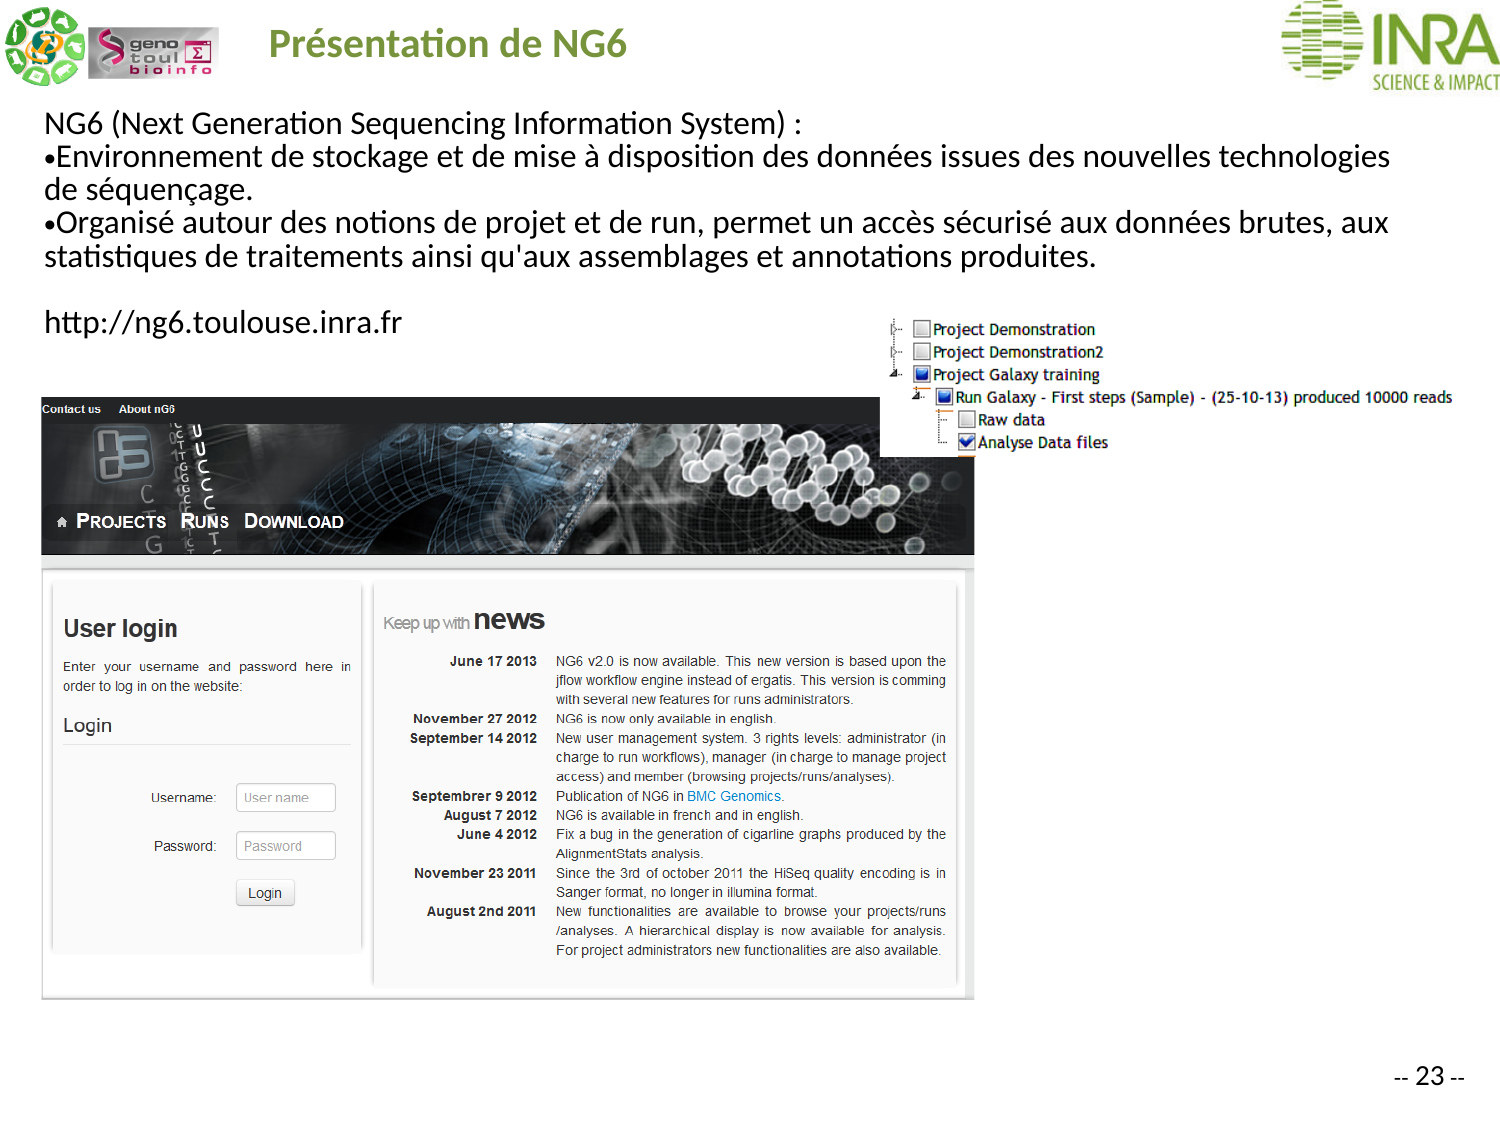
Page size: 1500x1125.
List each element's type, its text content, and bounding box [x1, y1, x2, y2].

picture [41, 314, 1467, 1000]
picture [88, 27, 219, 79]
text_box NG6 (Next Generation Sequencing Information System) : Environnement de stockage et de mise à disposition des données issues des nouvelles technologies de séquençage. Organisé autour des notions de projet et de run, permet un accès sécurisé aux données brutes, aux statistiques de traitements ainsi qu'aux assemblages et annotations produites. http://ng6.toulouse.inra.fr [29, 101, 1447, 1095]
text_box Présentation de NG6 [253, 19, 1270, 86]
picture [1281, 0, 1500, 110]
picture [5, 7, 85, 86]
